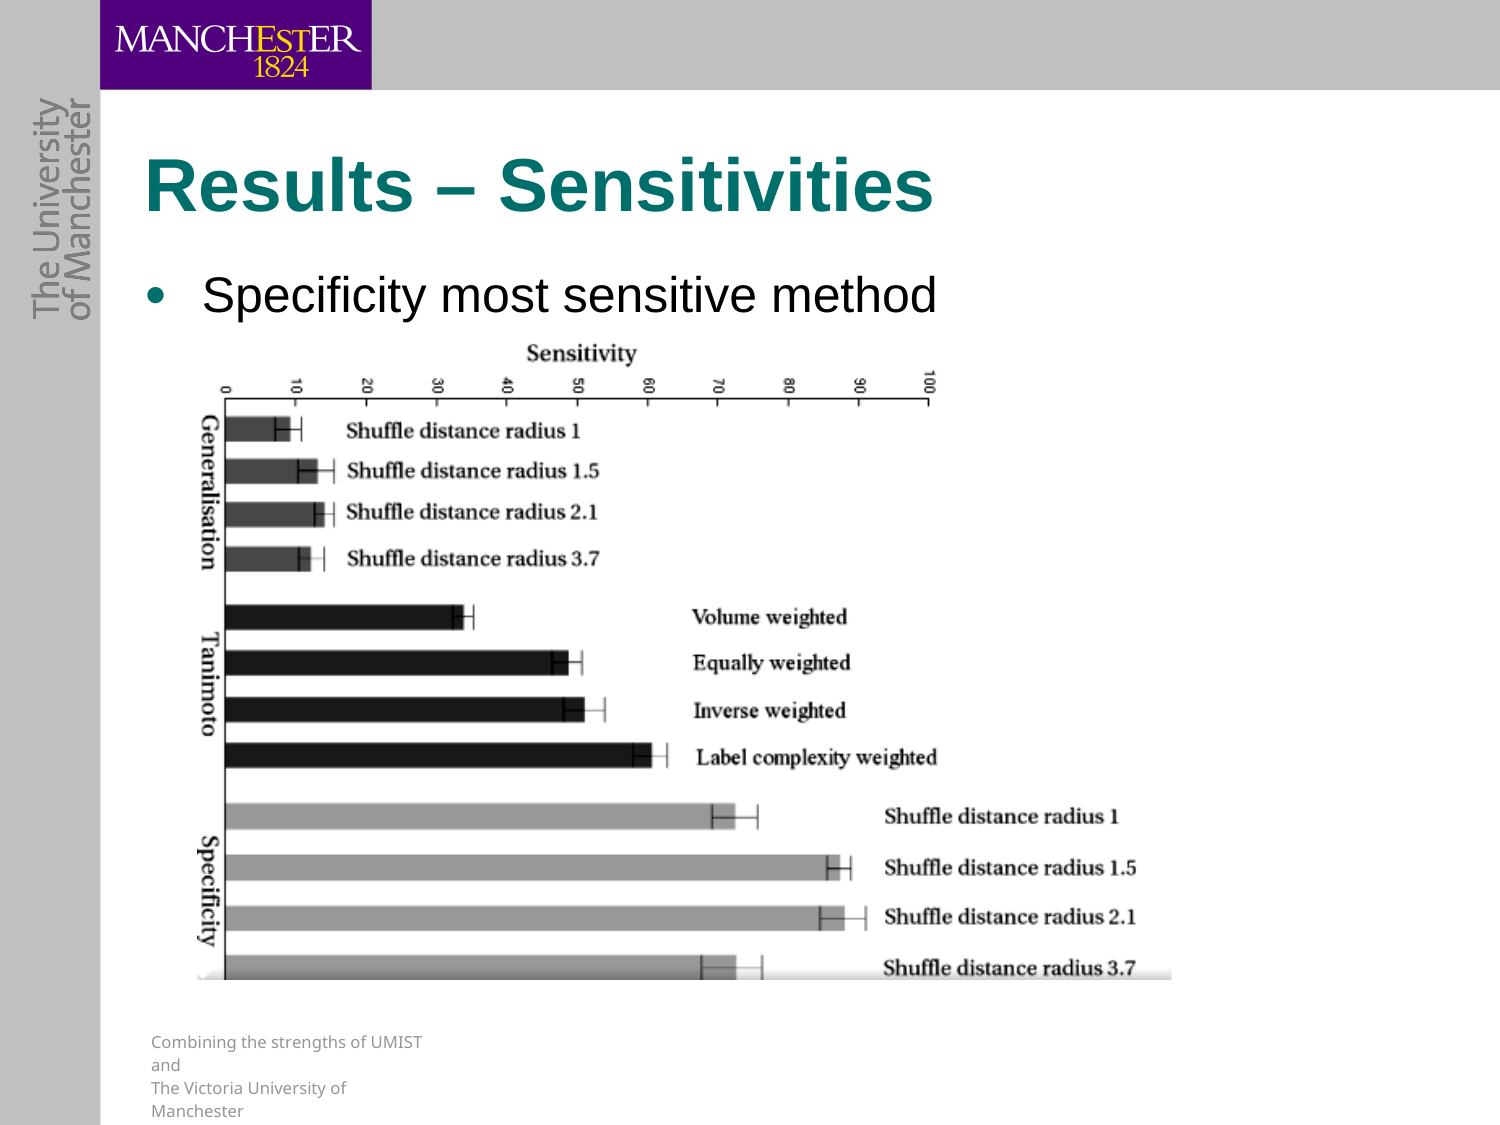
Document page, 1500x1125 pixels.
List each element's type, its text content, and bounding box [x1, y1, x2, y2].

picture [0, 0, 372, 320]
title Results – Sensitivities [129, 120, 1406, 251]
picture [197, 338, 1172, 980]
list Specificity most sensitive method [130, 259, 1407, 1012]
